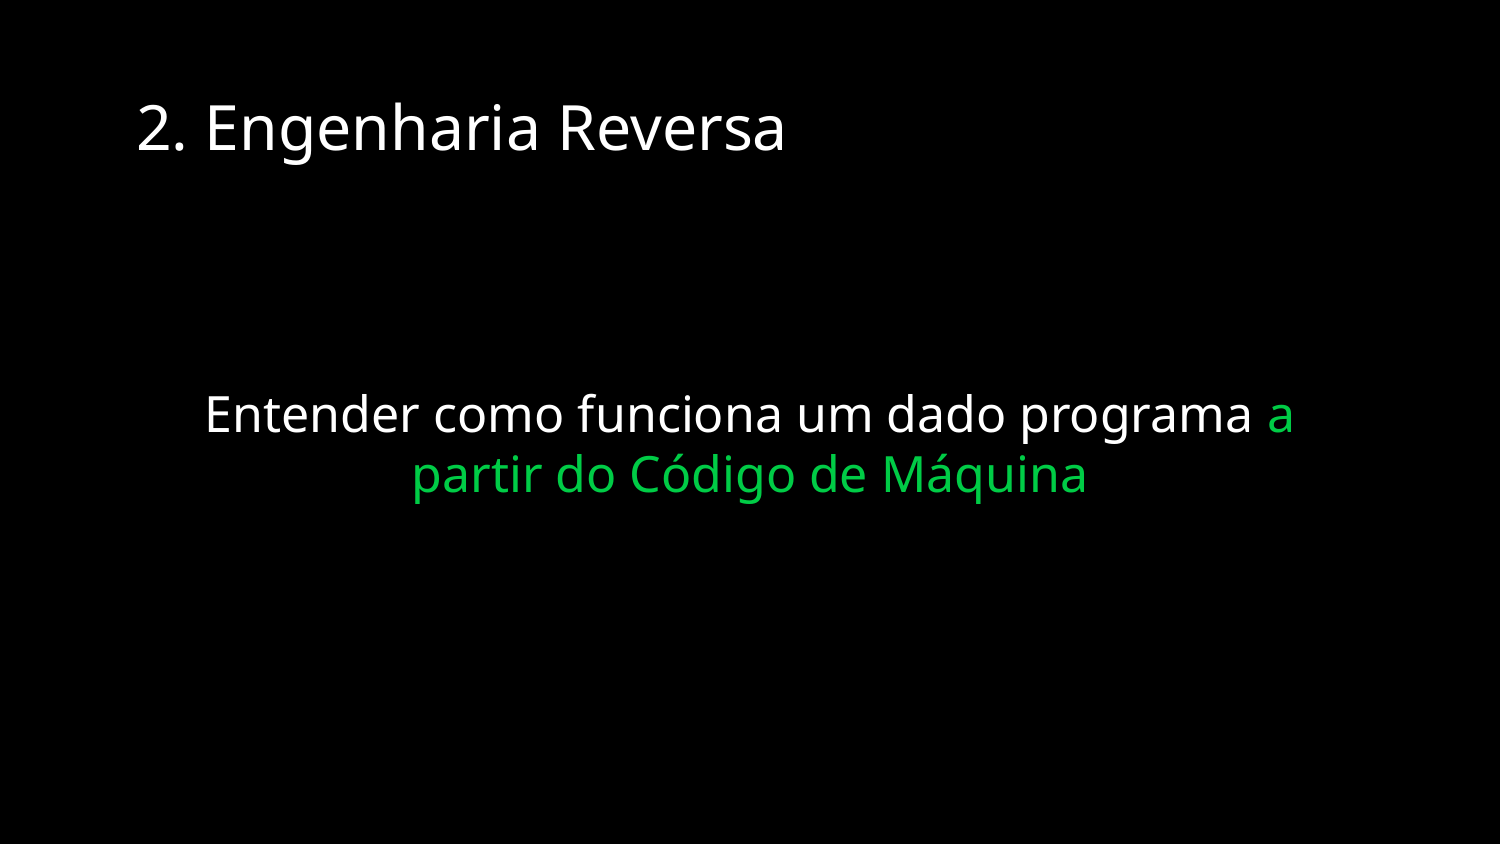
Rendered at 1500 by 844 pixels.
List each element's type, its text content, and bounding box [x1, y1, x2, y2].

title 2. Engenharia Reversa [121, 72, 1182, 167]
title Entender como funciona um dado programa a partir do Código de Máquina [170, 367, 1330, 462]
